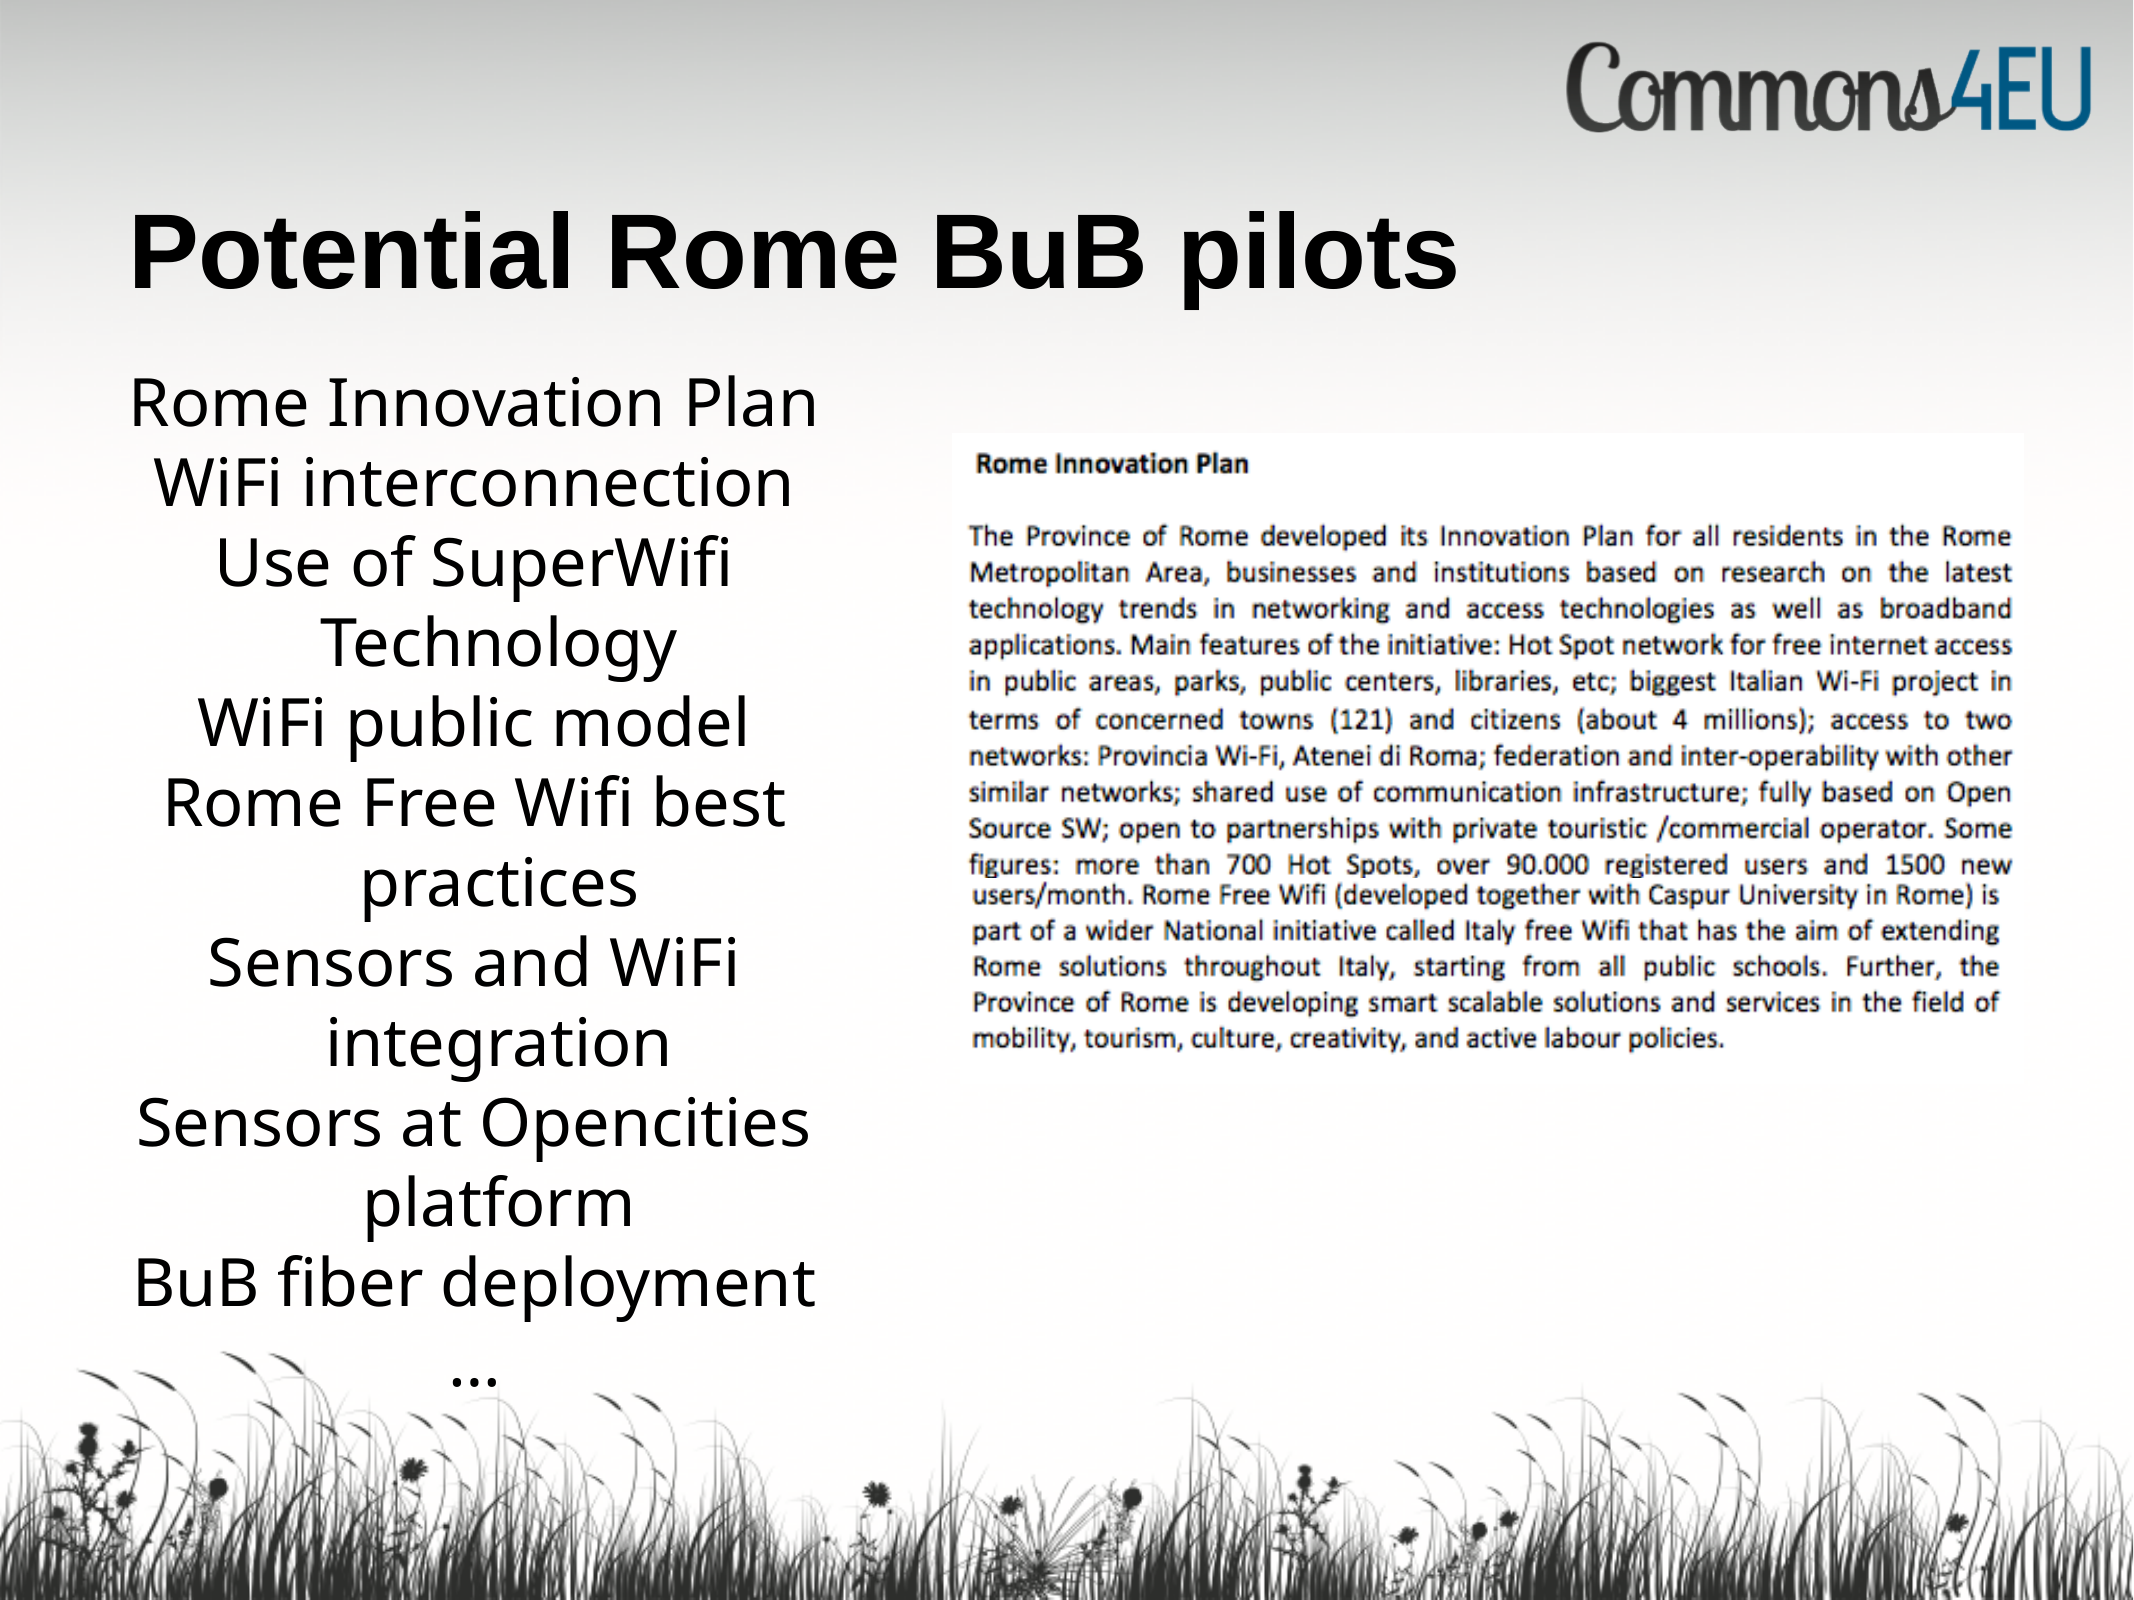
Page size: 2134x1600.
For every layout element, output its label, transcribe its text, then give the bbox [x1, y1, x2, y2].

title Potential Rome BuB pilots [106, 63, 2027, 331]
picture [0, 0, 2134, 1600]
list Rome Innovation Plan WiFi interconnection Use of SuperWifi Technology WiFi public model Rome Free Wifi best practices Sensors and WiFi integration Sensors at Opencities platform BuB fiber deployment … [106, 337, 843, 1497]
